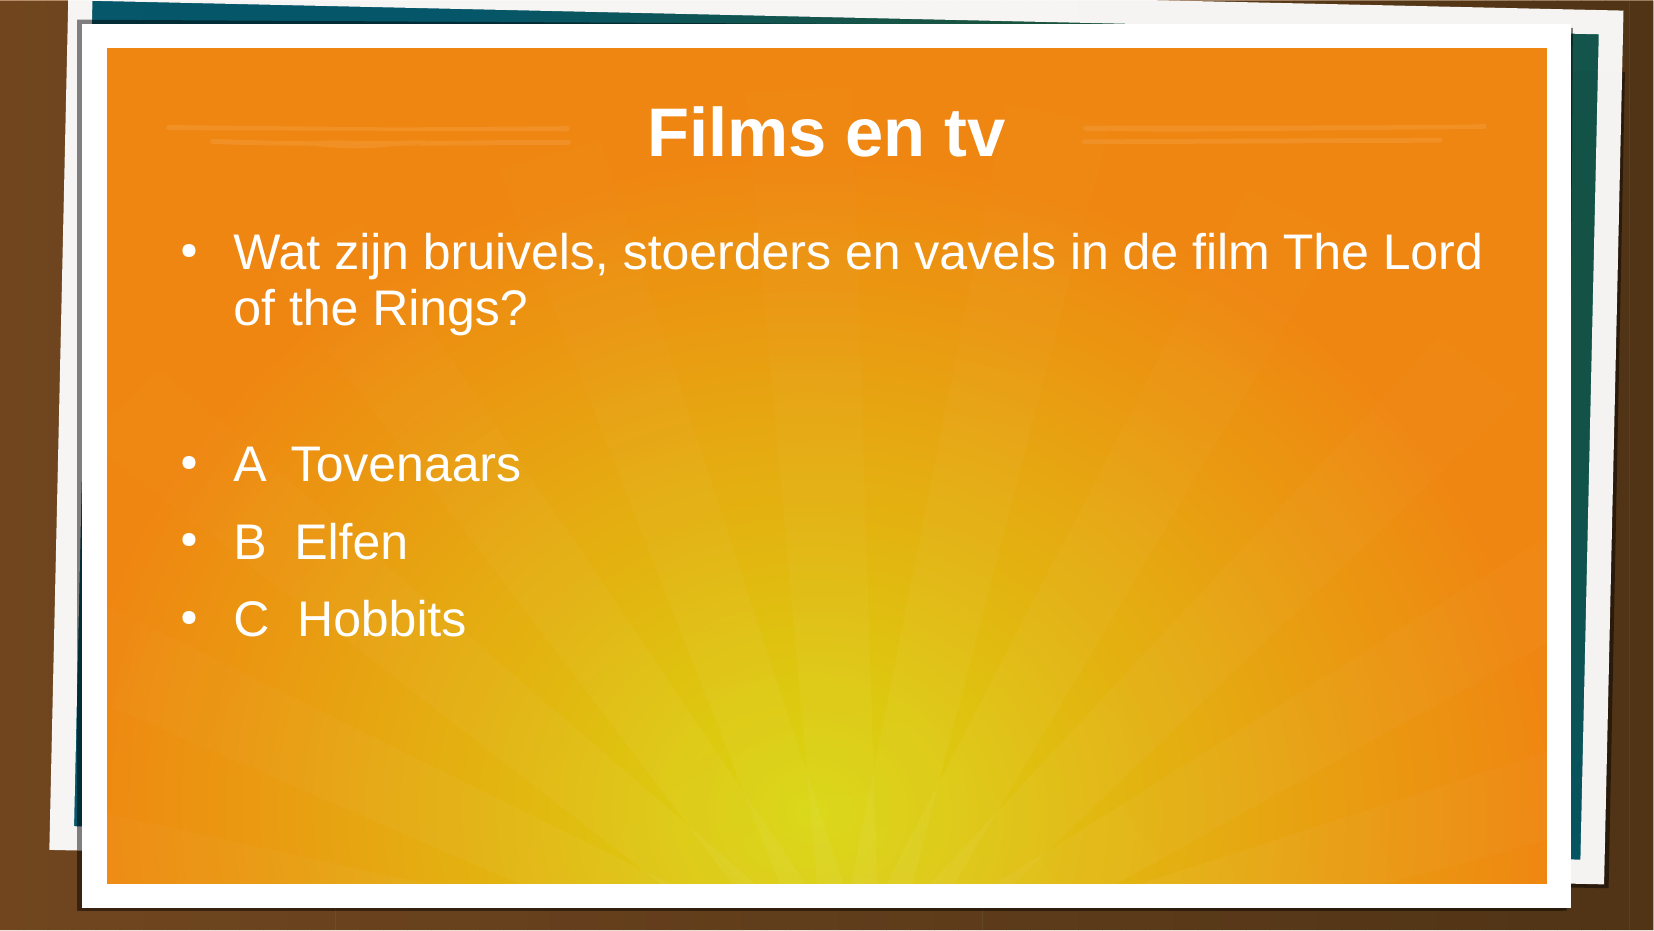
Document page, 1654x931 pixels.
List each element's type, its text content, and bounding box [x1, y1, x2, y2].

list Wat zijn bruivels, stoerders en vavels in de film The Lord of the Rings? A Tovenaars B Elfen C Hobbits [162, 224, 1492, 815]
title Films en tv [566, 59, 1087, 207]
